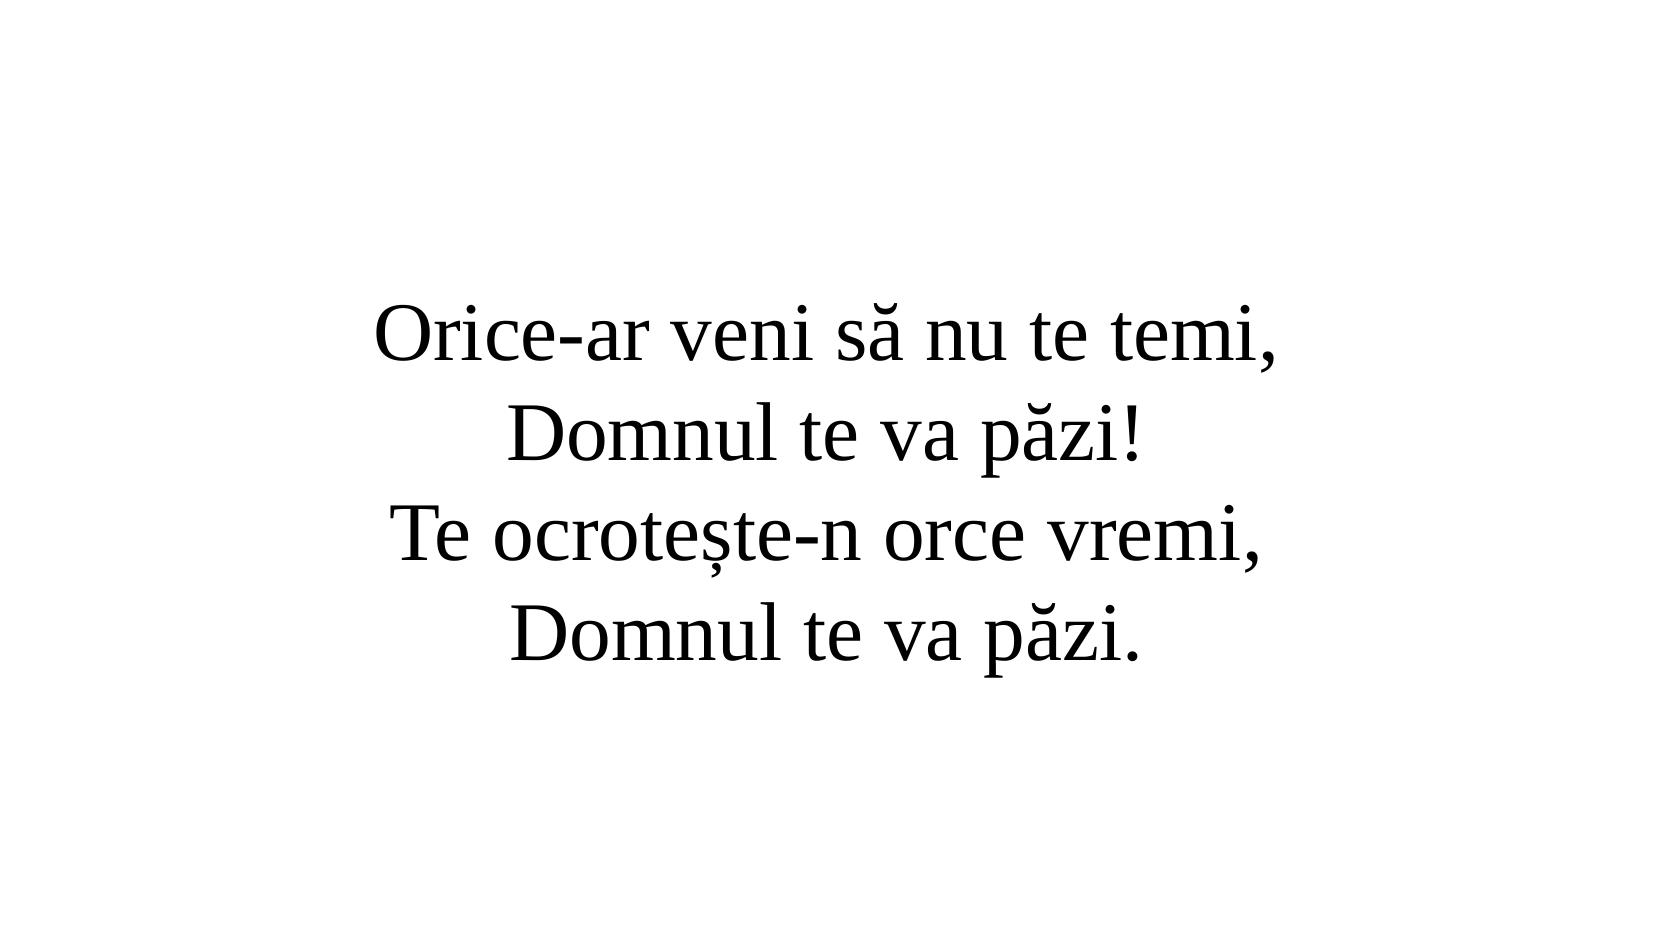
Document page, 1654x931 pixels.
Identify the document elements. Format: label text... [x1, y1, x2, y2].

subtitle Orice-ar veni să nu te temi, Domnul te va păzi! Te ocrotește-n orce vremi, Domnul te va păzi. [0, 269, 1654, 622]
